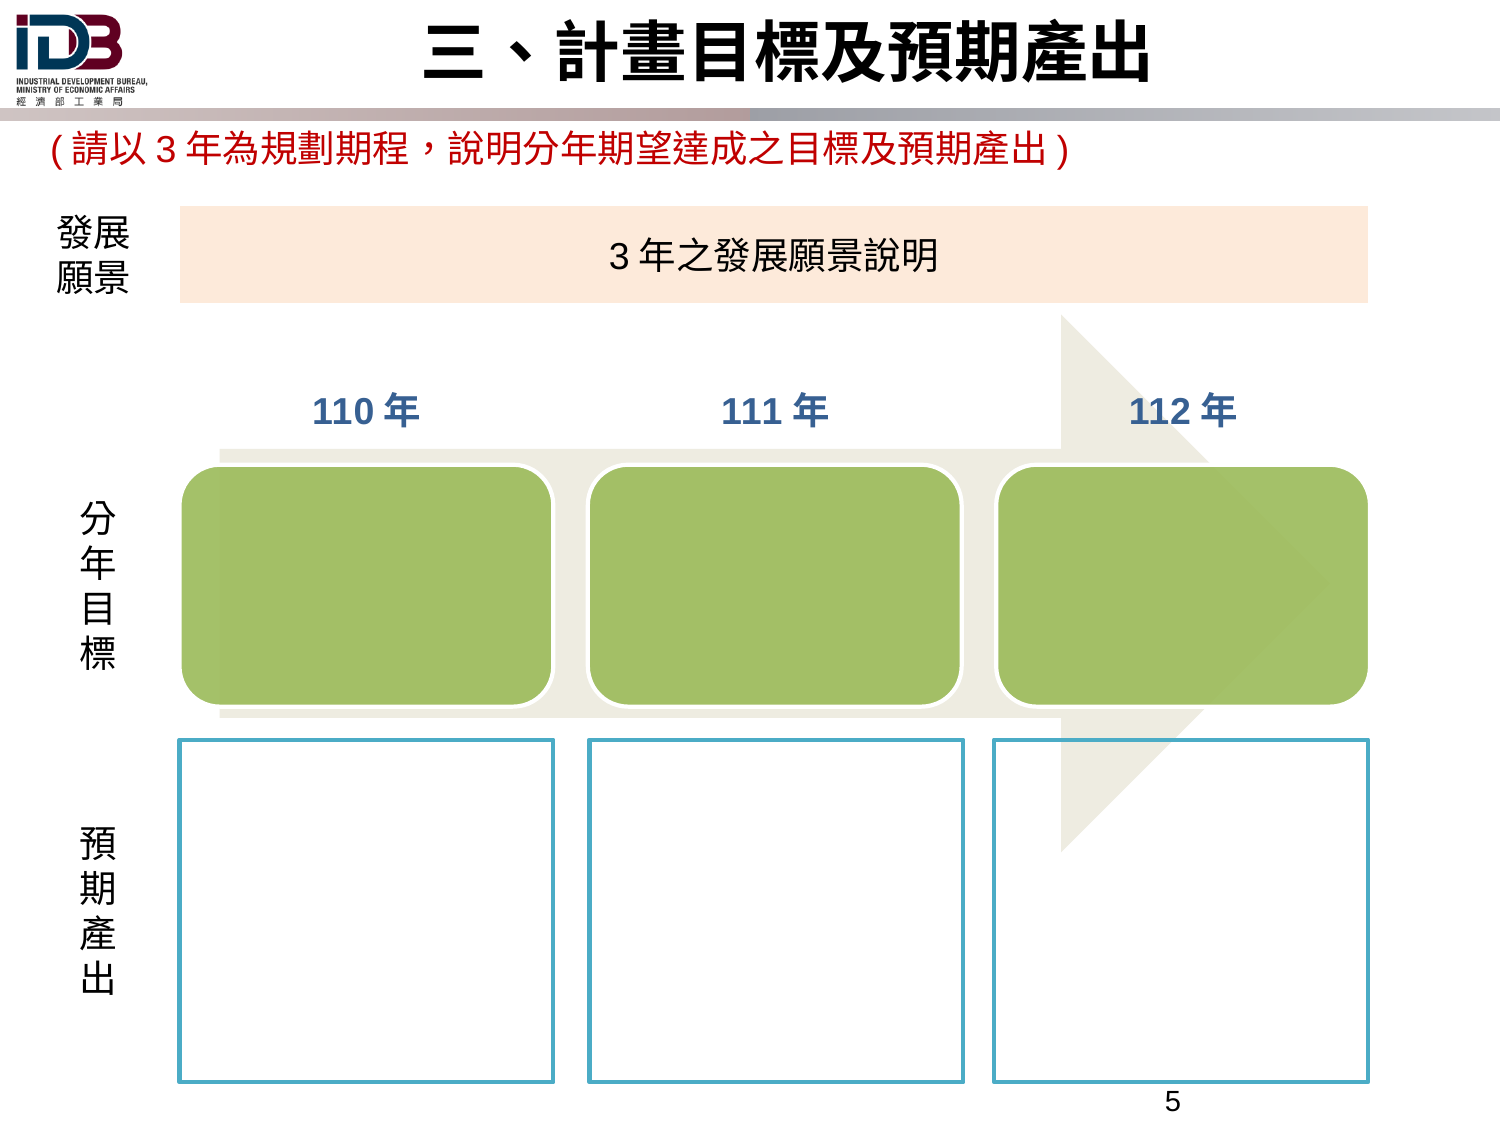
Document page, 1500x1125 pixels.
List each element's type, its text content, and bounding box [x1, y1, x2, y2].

text_box (請以3年為規劃期程，說明分年期望達成之目標及預期產出) [35, 117, 1477, 177]
text_box 110年 [292, 379, 441, 441]
text_box 三、計畫目標及預期產出 [0, 19, 1500, 97]
text_box 3年之發展願景說明 [180, 206, 1368, 303]
text_box 111年 [701, 379, 850, 441]
text_box 預期產出 [65, 812, 130, 1008]
text_box [179, 314, 1371, 738]
text_box 112年 [1109, 379, 1257, 441]
text_box 分年目標 [65, 487, 130, 682]
text_box 發展願景 [41, 201, 156, 306]
text_box [1061, 742, 1172, 853]
